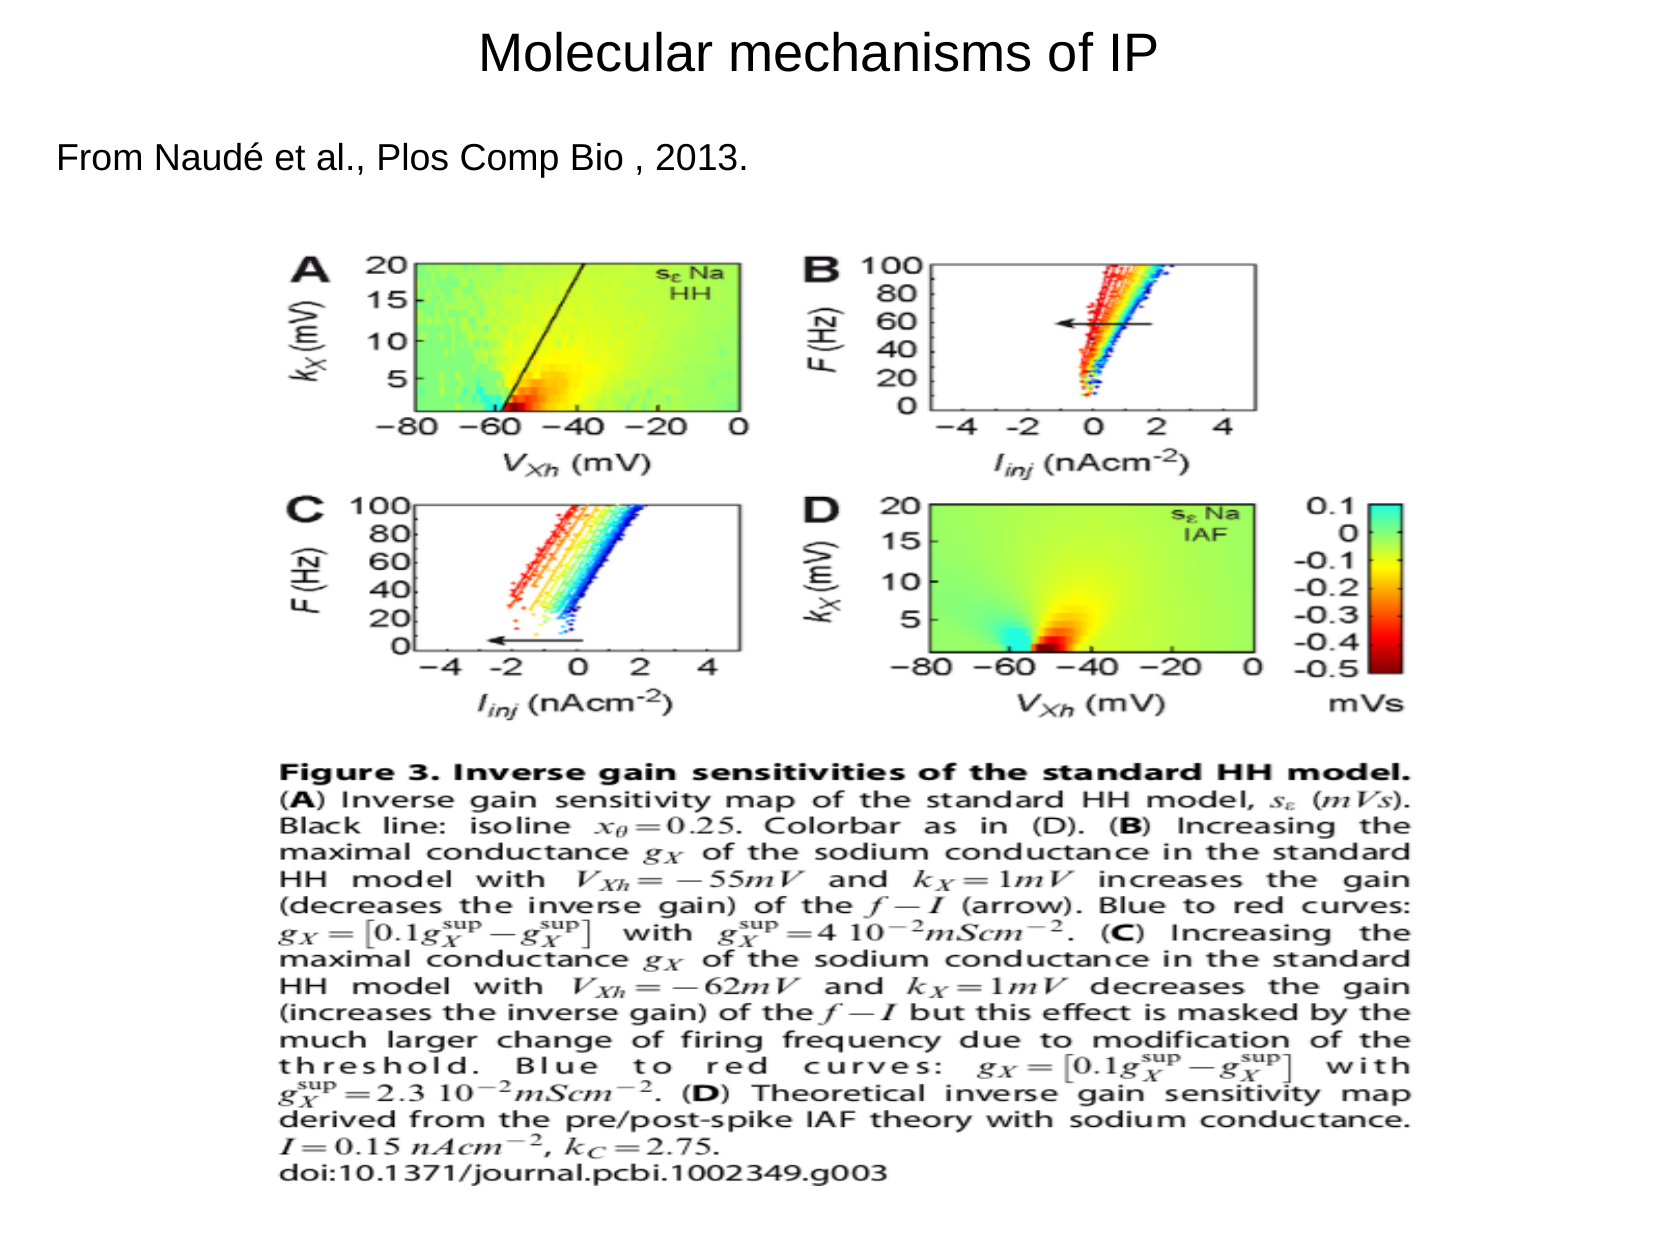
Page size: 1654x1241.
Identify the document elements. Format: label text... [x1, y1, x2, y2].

text_box From Naudé et al., Plos Comp Bio , 2013. [41, 129, 1400, 187]
text_box Molecular mechanisms of IP [206, 11, 1447, 88]
picture [194, 236, 1459, 1186]
